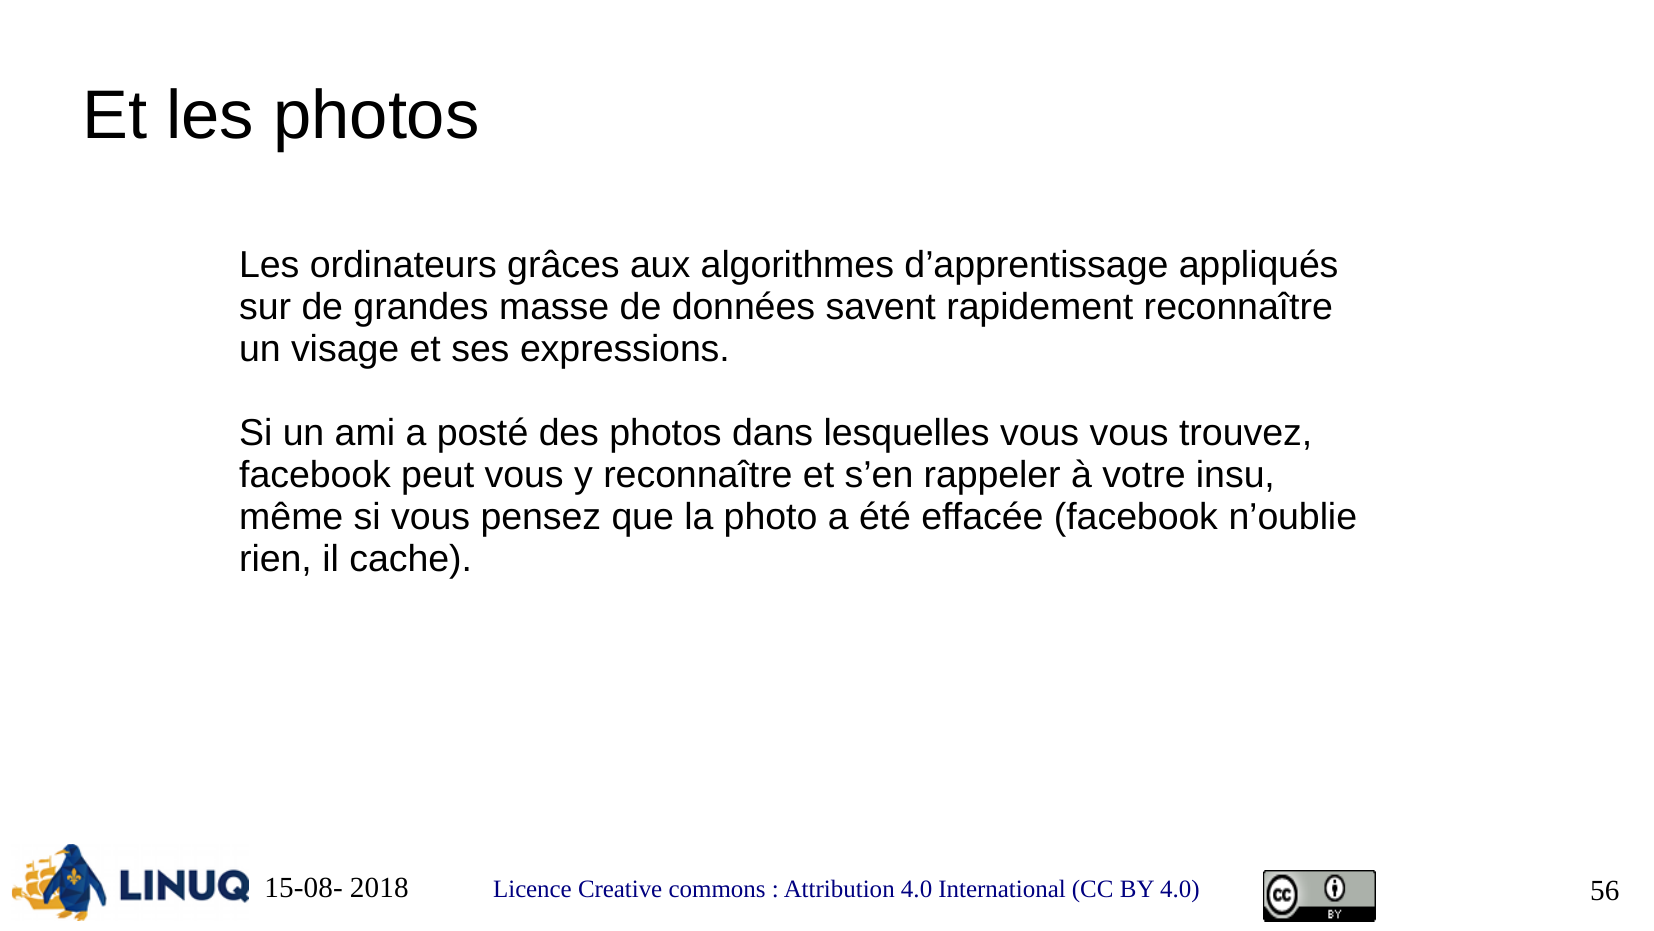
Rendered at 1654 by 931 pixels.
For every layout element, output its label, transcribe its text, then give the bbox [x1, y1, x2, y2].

picture [1263, 870, 1376, 922]
title Et les photos [82, 37, 1571, 193]
text_box Les ordinateurs grâces aux algorithmes d’apprentissage appliqués sur de grandes masse de données savent rapidement reconnaître un visage et ses expressions. Si un ami a posté des photos dans lesquelles vous vous trouvez, facebook peut vous y reconnaître et s’en rappeler à votre insu, même si vous pensez que la photo a été effacée (facebook n’oublie rien, il cache). [224, 236, 1394, 587]
picture [11, 844, 249, 921]
